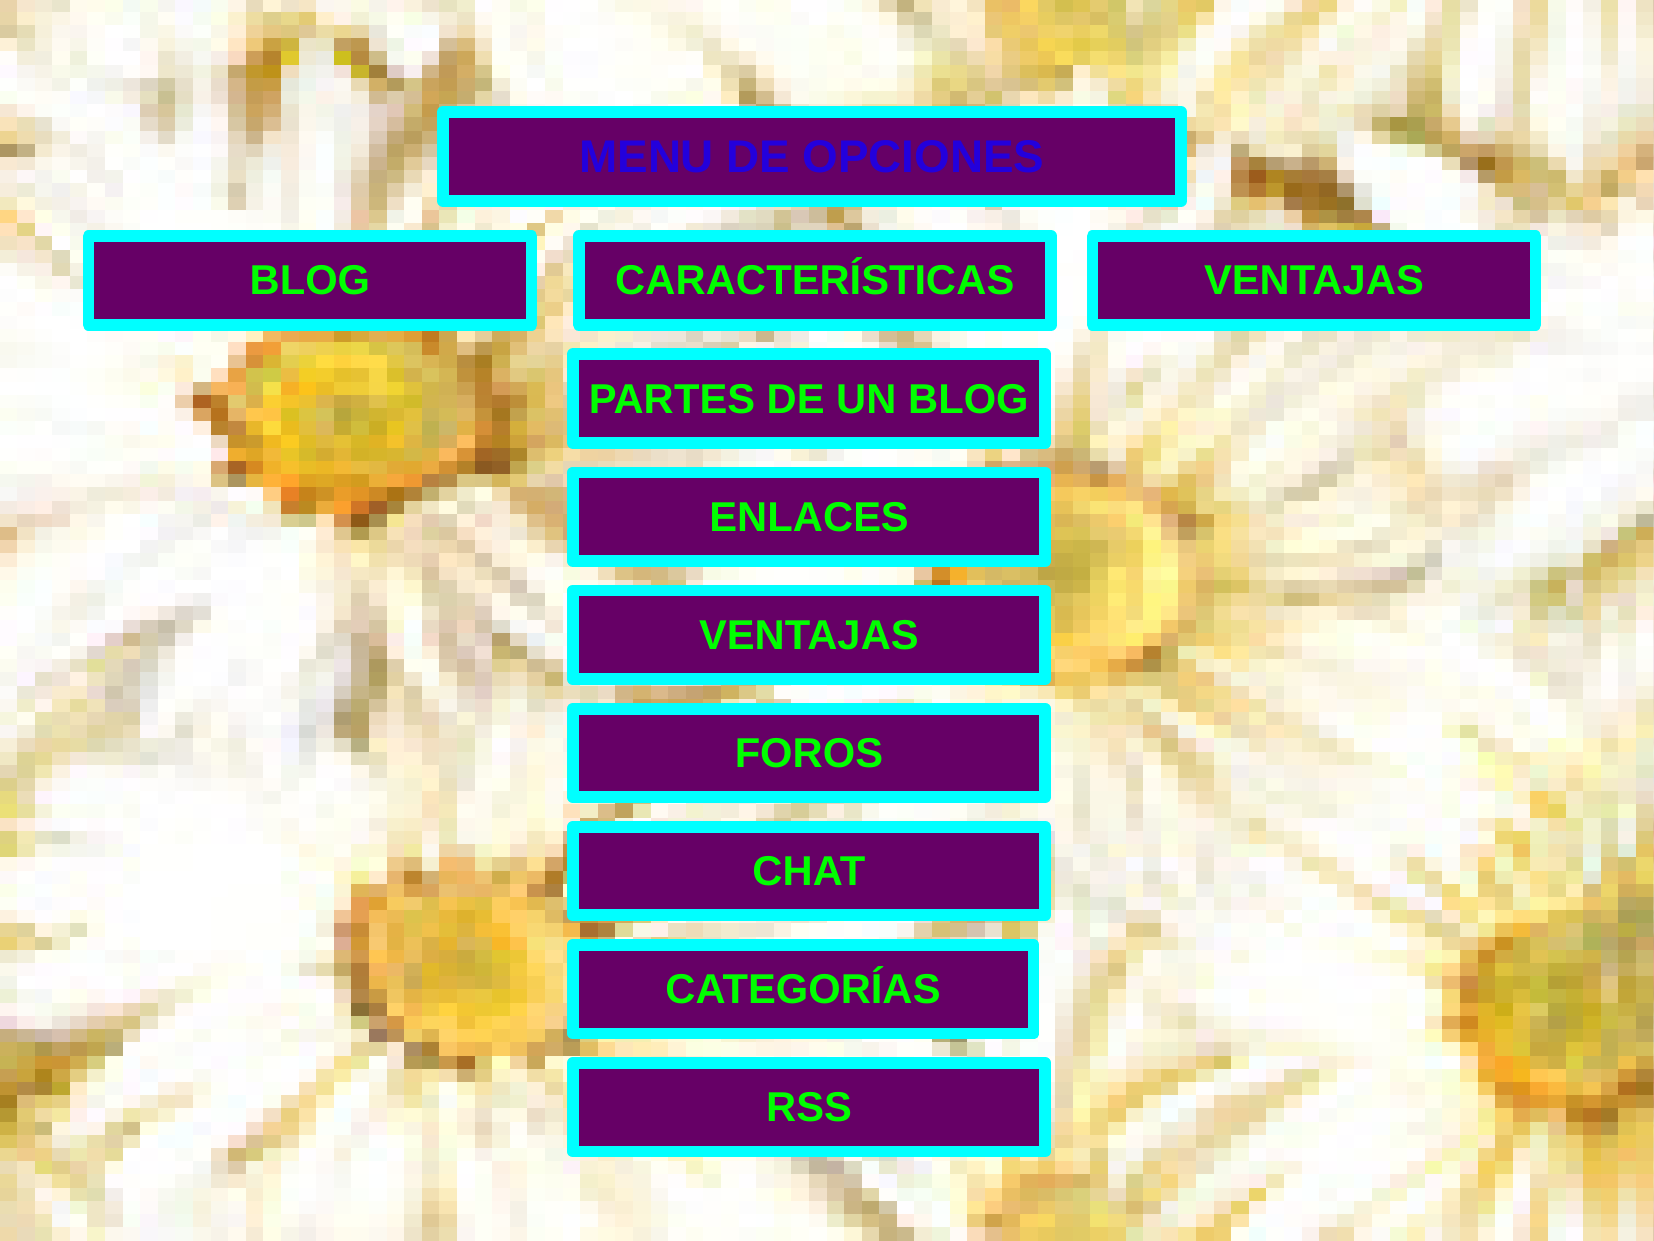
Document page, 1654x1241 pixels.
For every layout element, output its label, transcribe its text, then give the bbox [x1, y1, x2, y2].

text_box ENLACES [572, 472, 1046, 562]
text_box BLOG [88, 236, 532, 325]
text_box VENTAJAS [572, 590, 1046, 680]
text_box FOROS [572, 708, 1046, 798]
text_box VENTAJAS [1092, 236, 1536, 325]
text_box PARTES DE UN BLOG [572, 354, 1046, 443]
text_box CHAT [572, 826, 1046, 916]
picture [0, 0, 1654, 1241]
text_box MENU DE OPCIONES [442, 112, 1182, 201]
text_box CATEGORÍAS [572, 944, 1034, 1034]
text_box CARACTERÍSTICAS [578, 236, 1052, 325]
text_box RSS [572, 1062, 1046, 1152]
